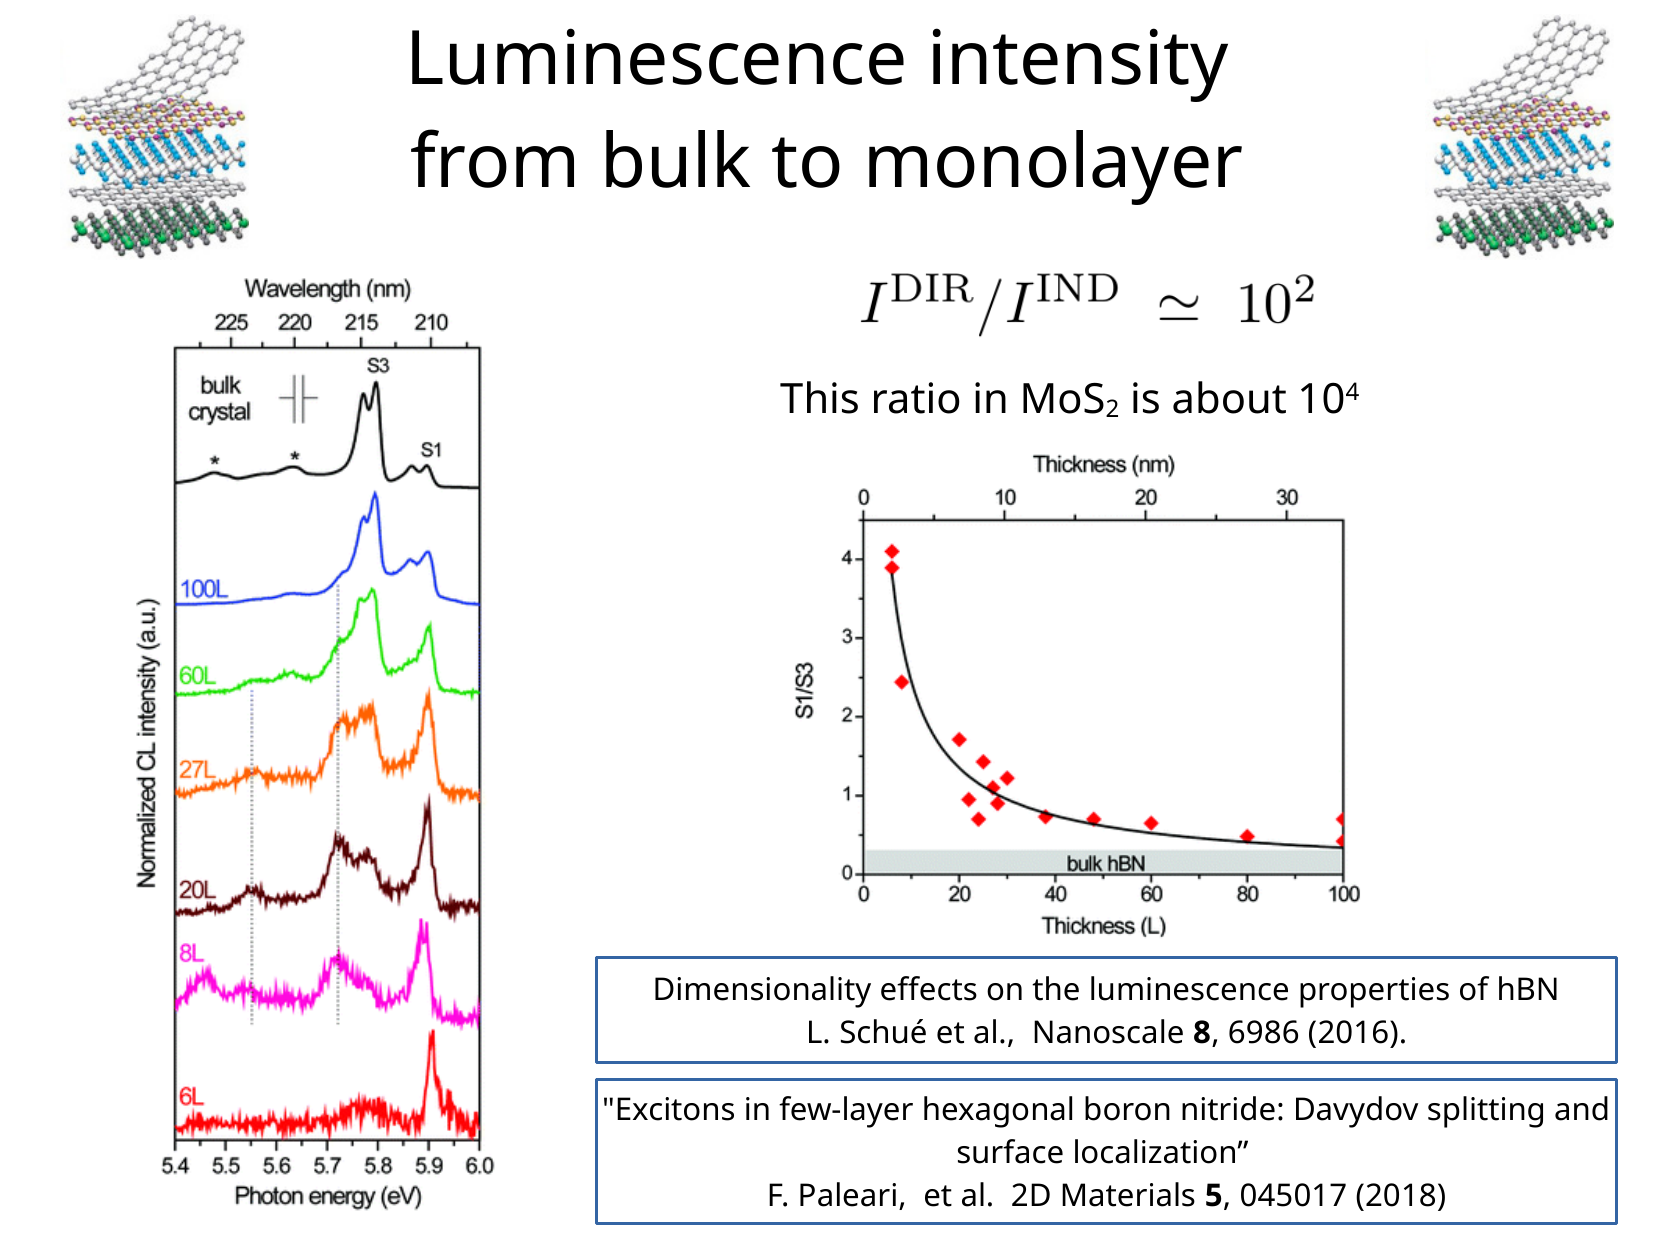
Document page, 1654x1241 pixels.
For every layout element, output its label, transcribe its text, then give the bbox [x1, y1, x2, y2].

picture [60, 14, 249, 260]
text_box This ratio in MoS2 is about 104 [770, 359, 1369, 436]
picture [1425, 14, 1614, 260]
text_box "Excitons in few-layer hexagonal boron nitride: Davydov splitting and surface localization” F. Paleari, et al. 2D Materials 5, 045017 (2018) [596, 1079, 1617, 1224]
picture [859, 258, 1321, 347]
picture [135, 277, 496, 1212]
title Luminescence intensity from bulk to monolayer [249, 15, 1425, 200]
picture [793, 453, 1363, 940]
text_box Dimensionality effects on the luminescence properties of hBN L. Schué et al., Nanoscale 8, 6986 (2016). [596, 957, 1617, 1063]
